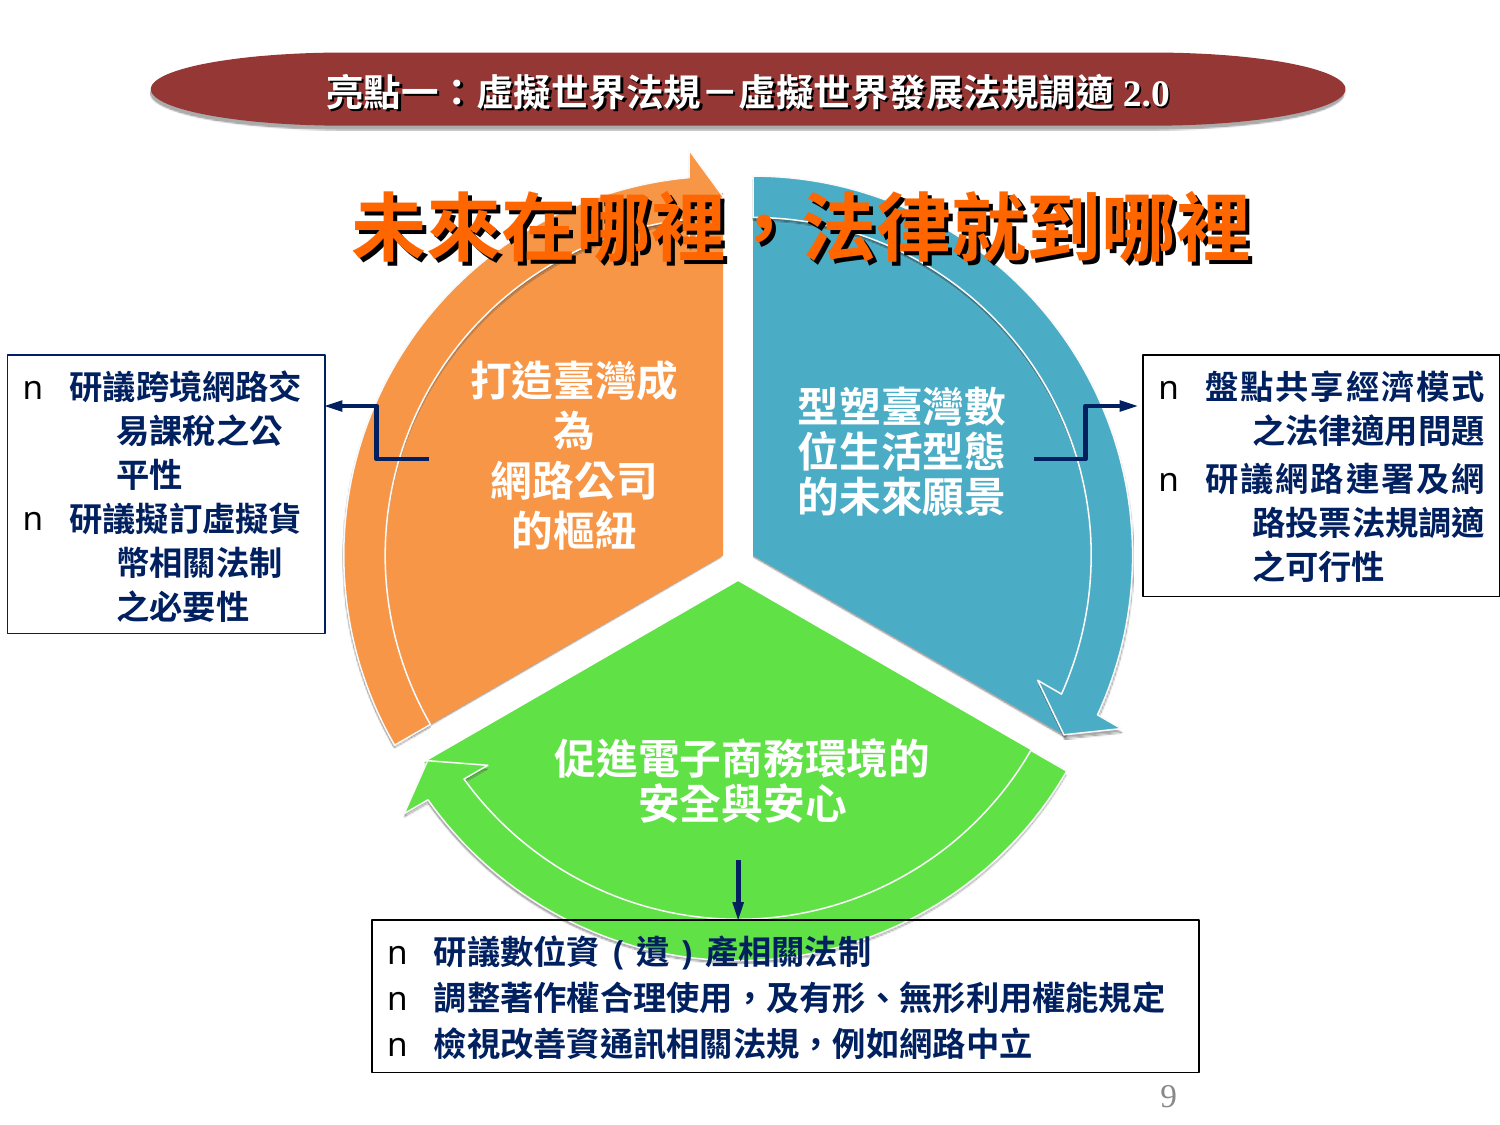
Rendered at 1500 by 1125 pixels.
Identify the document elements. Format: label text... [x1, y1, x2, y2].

text_box 盤點共享經濟模式之法律適用問題 研議網路連署及網路投票法規調適之可行性 [1143, 354, 1500, 597]
text_box 研議跨境網路交易課稅之公平性 研議擬訂虛擬貨幣相關法制之必要性 [7, 354, 325, 593]
text_box [1037, 408, 1133, 735]
text_box [375, 279, 529, 457]
text_box 型塑臺灣數位生活型態的未來願景 [753, 279, 1091, 735]
text_box [752, 750, 1067, 919]
text_box 打造臺灣成為 網路公司 的樞紐 [386, 279, 724, 725]
text_box [404, 760, 725, 919]
text_box 促進電子商務環境的安全與安心 [428, 581, 1031, 919]
text_box 未來在哪裡，法律就到哪裡 [336, 172, 1276, 279]
text_box [947, 279, 1102, 457]
text_box [343, 408, 431, 746]
text_box 亮點一：虛擬世界法規－虛擬世界發展法規調適2.0 [150, 52, 1346, 126]
text_box [689, 150, 706, 172]
text_box 9 [1145, 1064, 1496, 1125]
text_box 研議數位資(遺)產相關法制 調整著作權合理使用，及有形、無形利用權能規定 檢視改善資通訊相關法規，例如網路中立 [371, 919, 1199, 1073]
